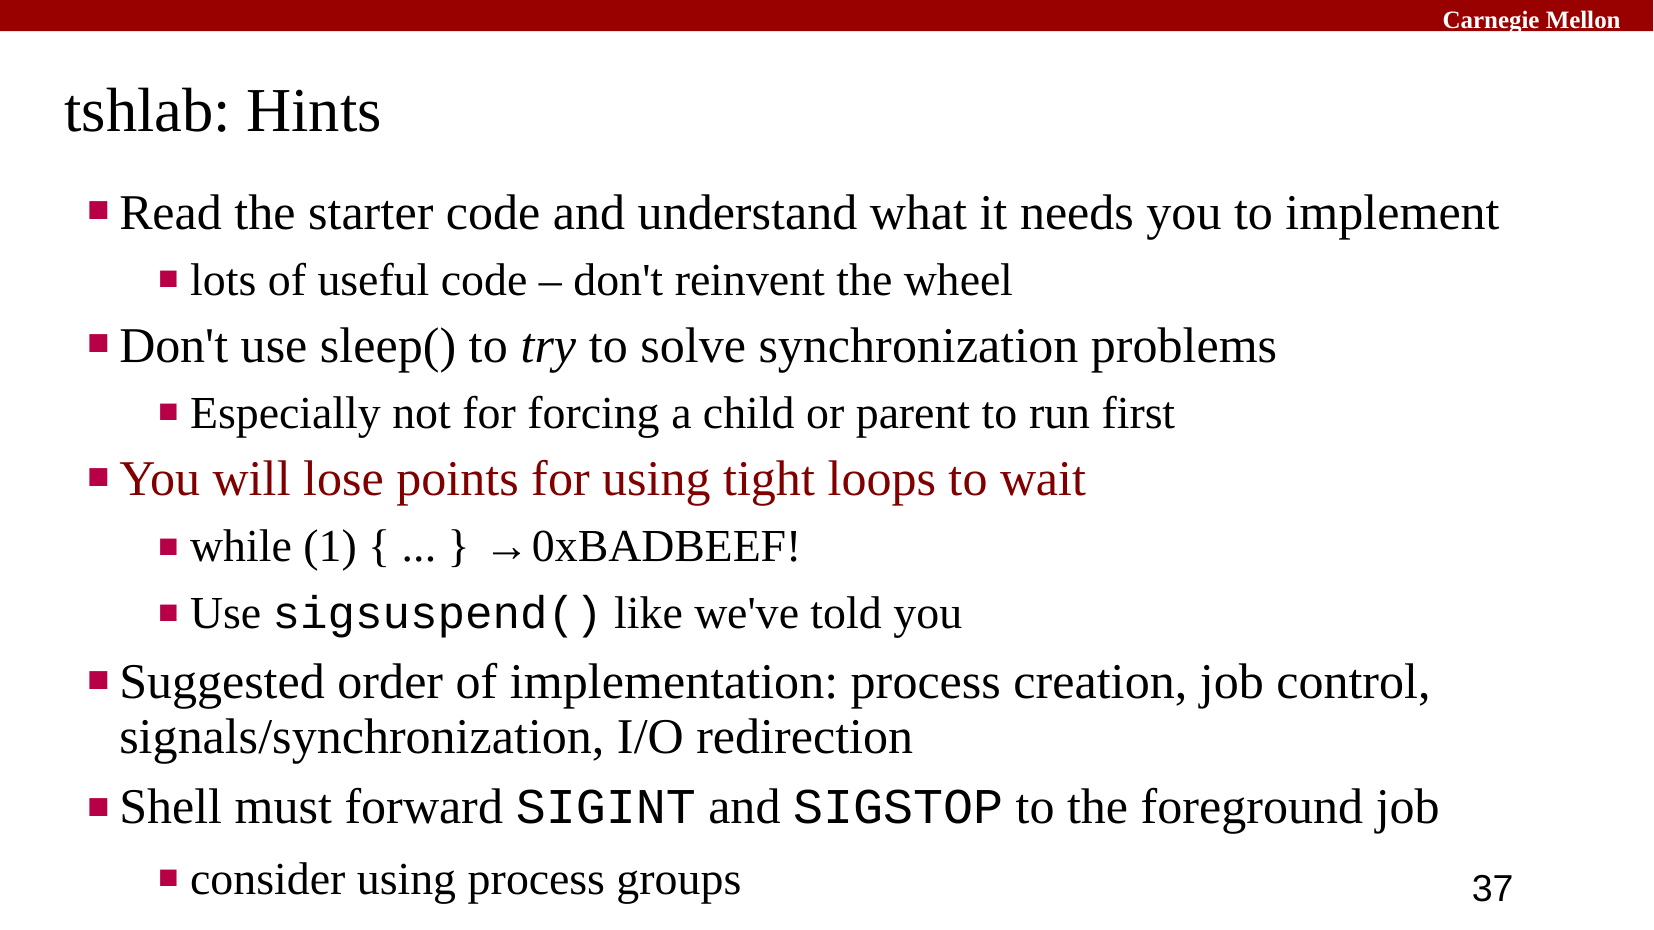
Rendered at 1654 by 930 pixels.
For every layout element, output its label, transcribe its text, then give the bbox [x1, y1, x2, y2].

title tshlab: Hints [64, 58, 1576, 163]
list Read the starter code and understand what it needs you to implement lots of useful code – don't reinvent the wheel Don't use sleep() to try to solve synchronization problems Especially not for forcing a child or parent to run first You will lose points for using tight loops to wait while (1) { ... } → 0xBADBEEF! Use sigsuspend() like we've told you Suggested order of implementation: process creation, job control, signals/synchronization, I/O redirection Shell must forward SIGINT and SIGSTOP to the foreground job consider using process groups [71, 184, 1576, 916]
